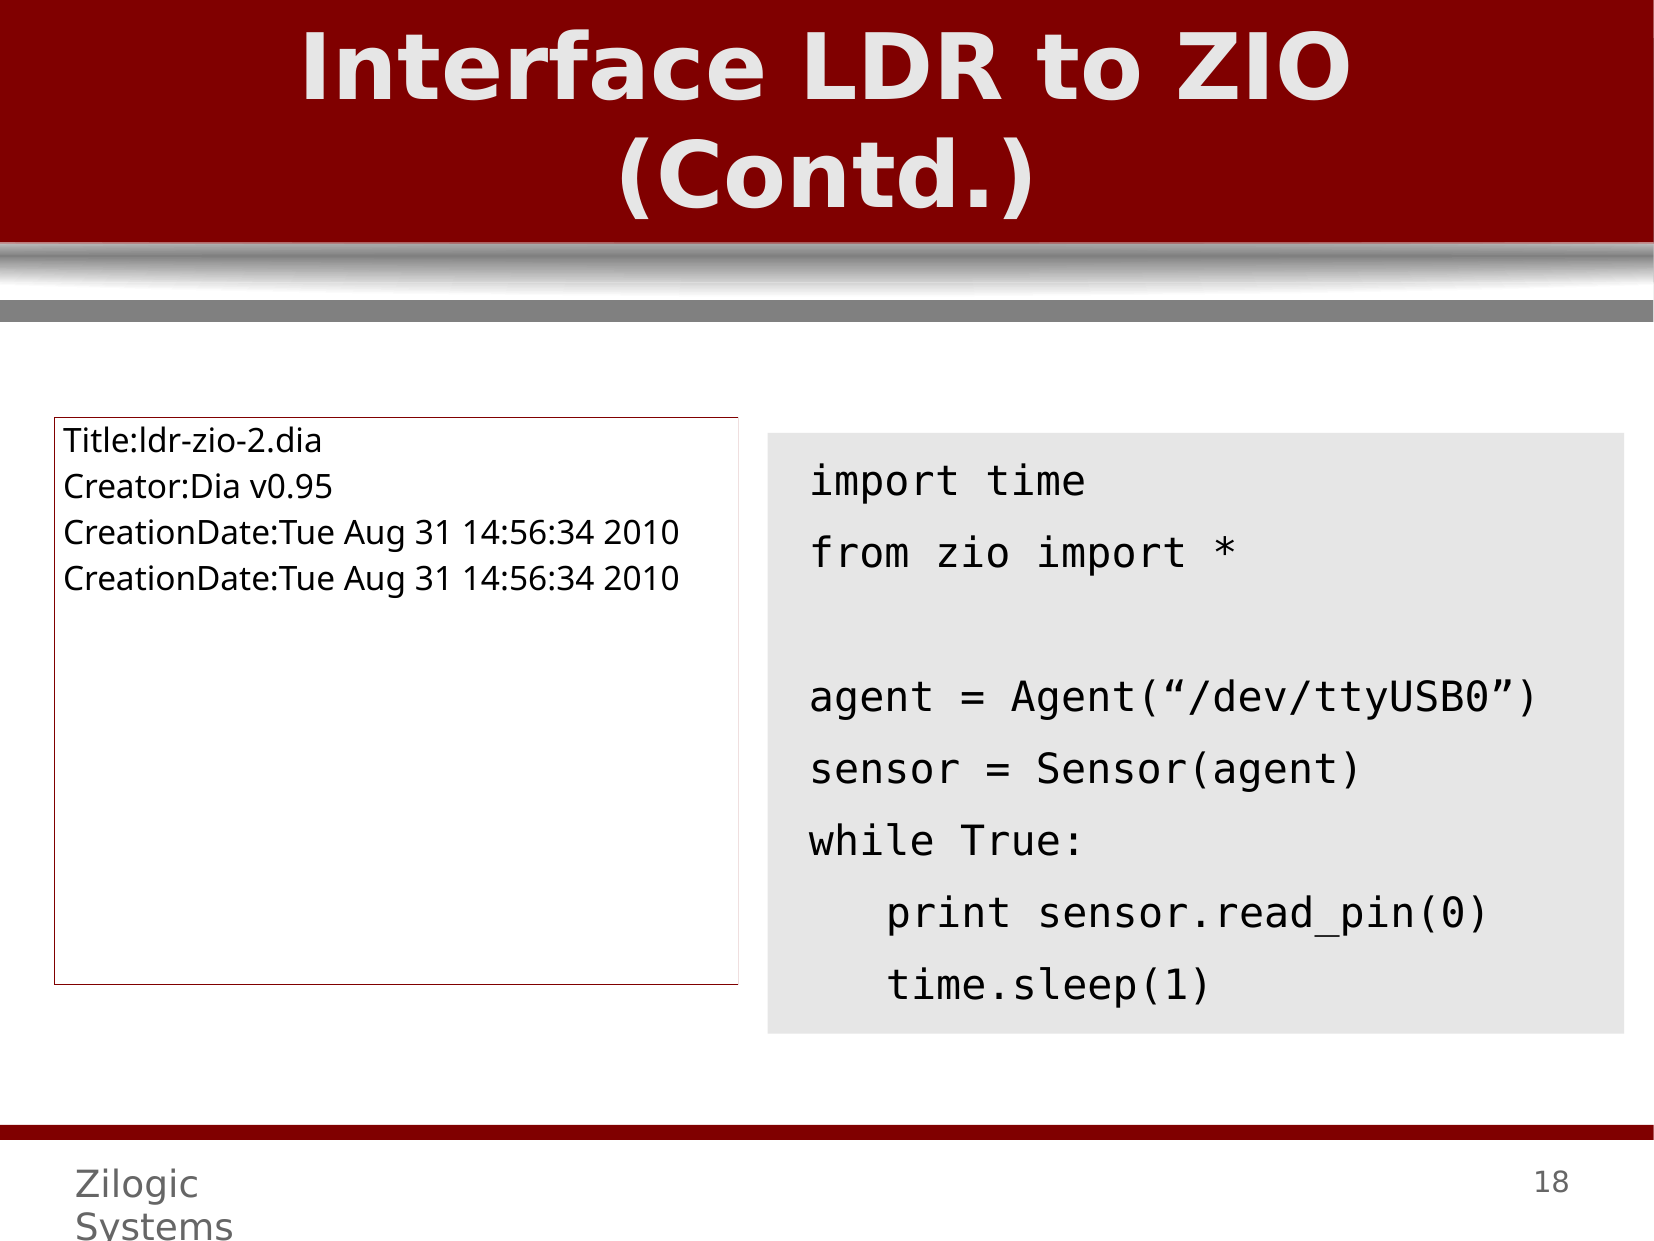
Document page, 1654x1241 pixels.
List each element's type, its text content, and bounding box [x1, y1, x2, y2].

list import time from zio import * agent = Agent(“/dev/ttyUSB0”) sensor = Sensor(agent) while True: print sensor.read_pin(0) time.sleep(1) [767, 432, 1625, 1034]
title Interface LDR to ZIO (Contd.) [82, 18, 1571, 226]
picture [52, 414, 739, 985]
